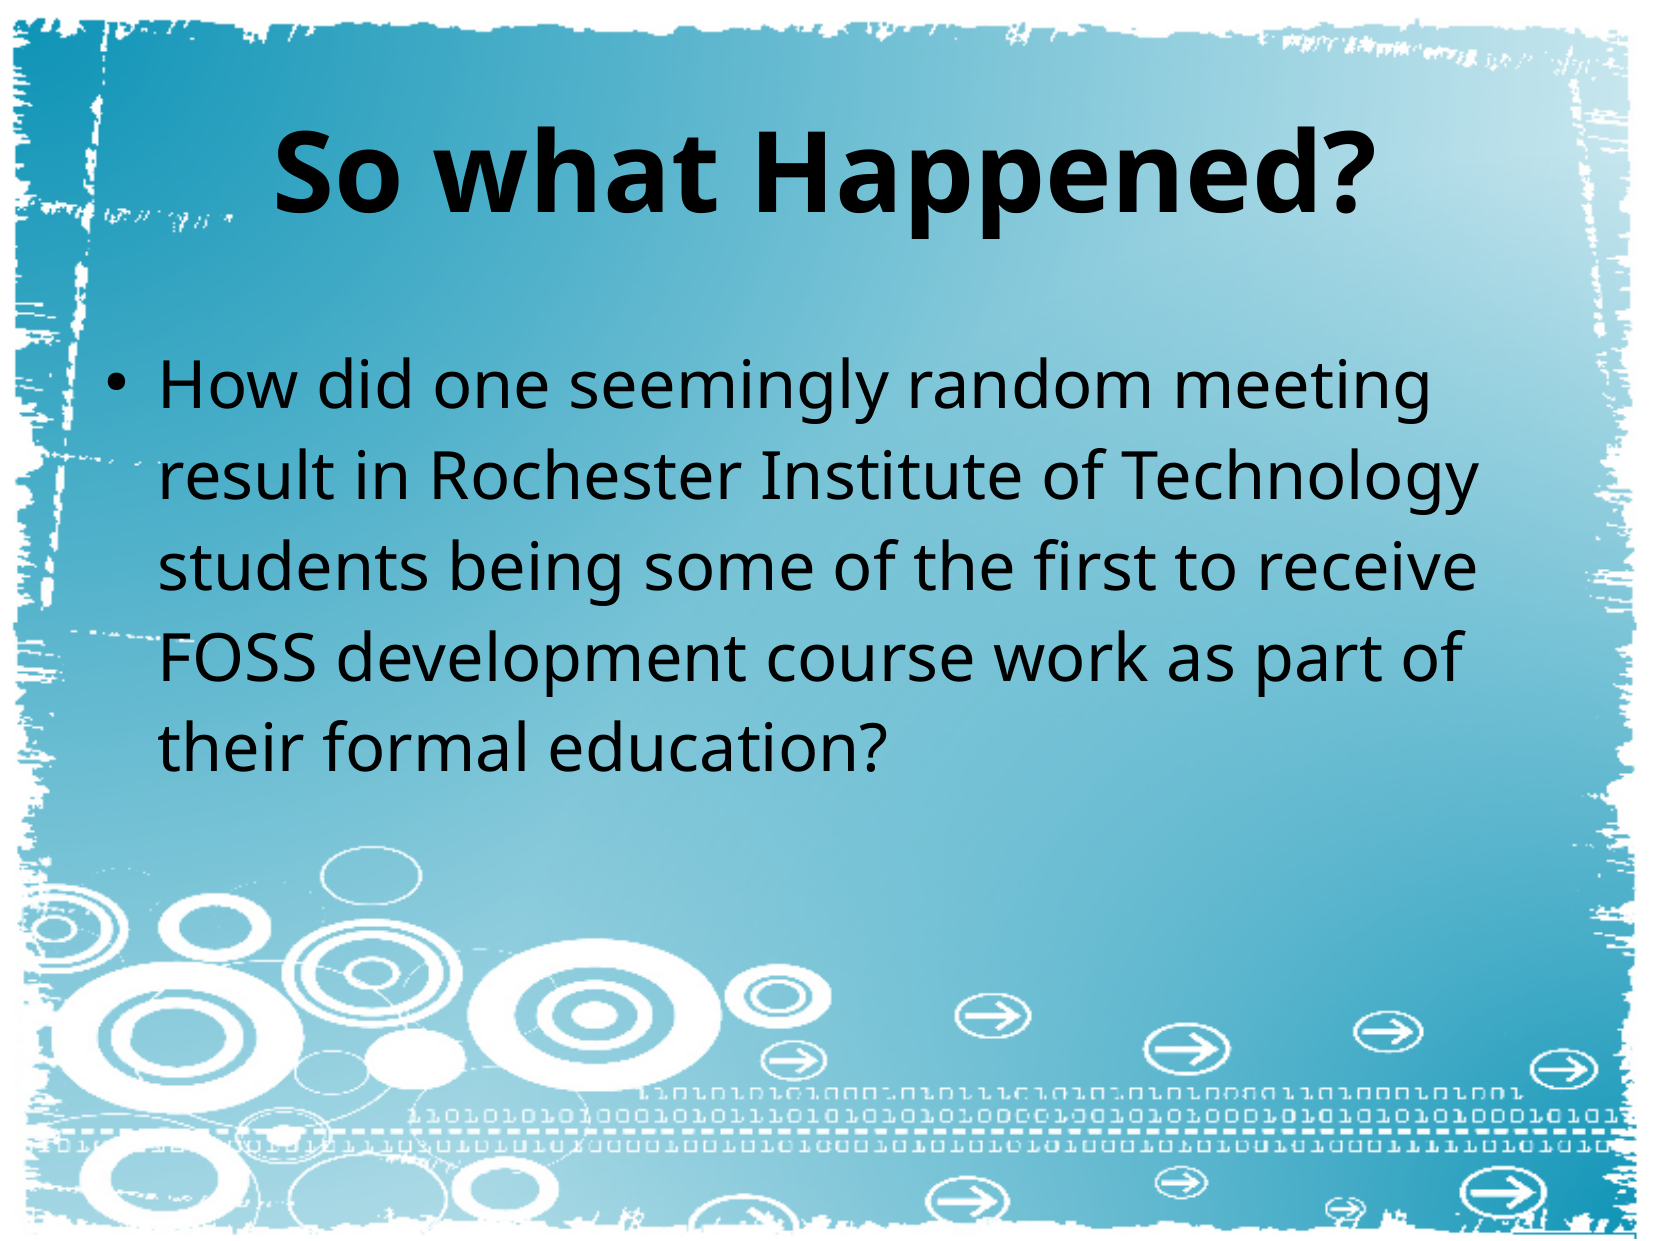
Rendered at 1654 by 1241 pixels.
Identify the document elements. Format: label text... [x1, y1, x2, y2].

title So what Happened? [37, 37, 1613, 301]
list How did one seemingly random meeting result in Rochester Institute of Technology students being some of the first to receive FOSS development course work as part of their formal education? [86, 337, 1576, 1196]
picture [1, 1, 1652, 1239]
